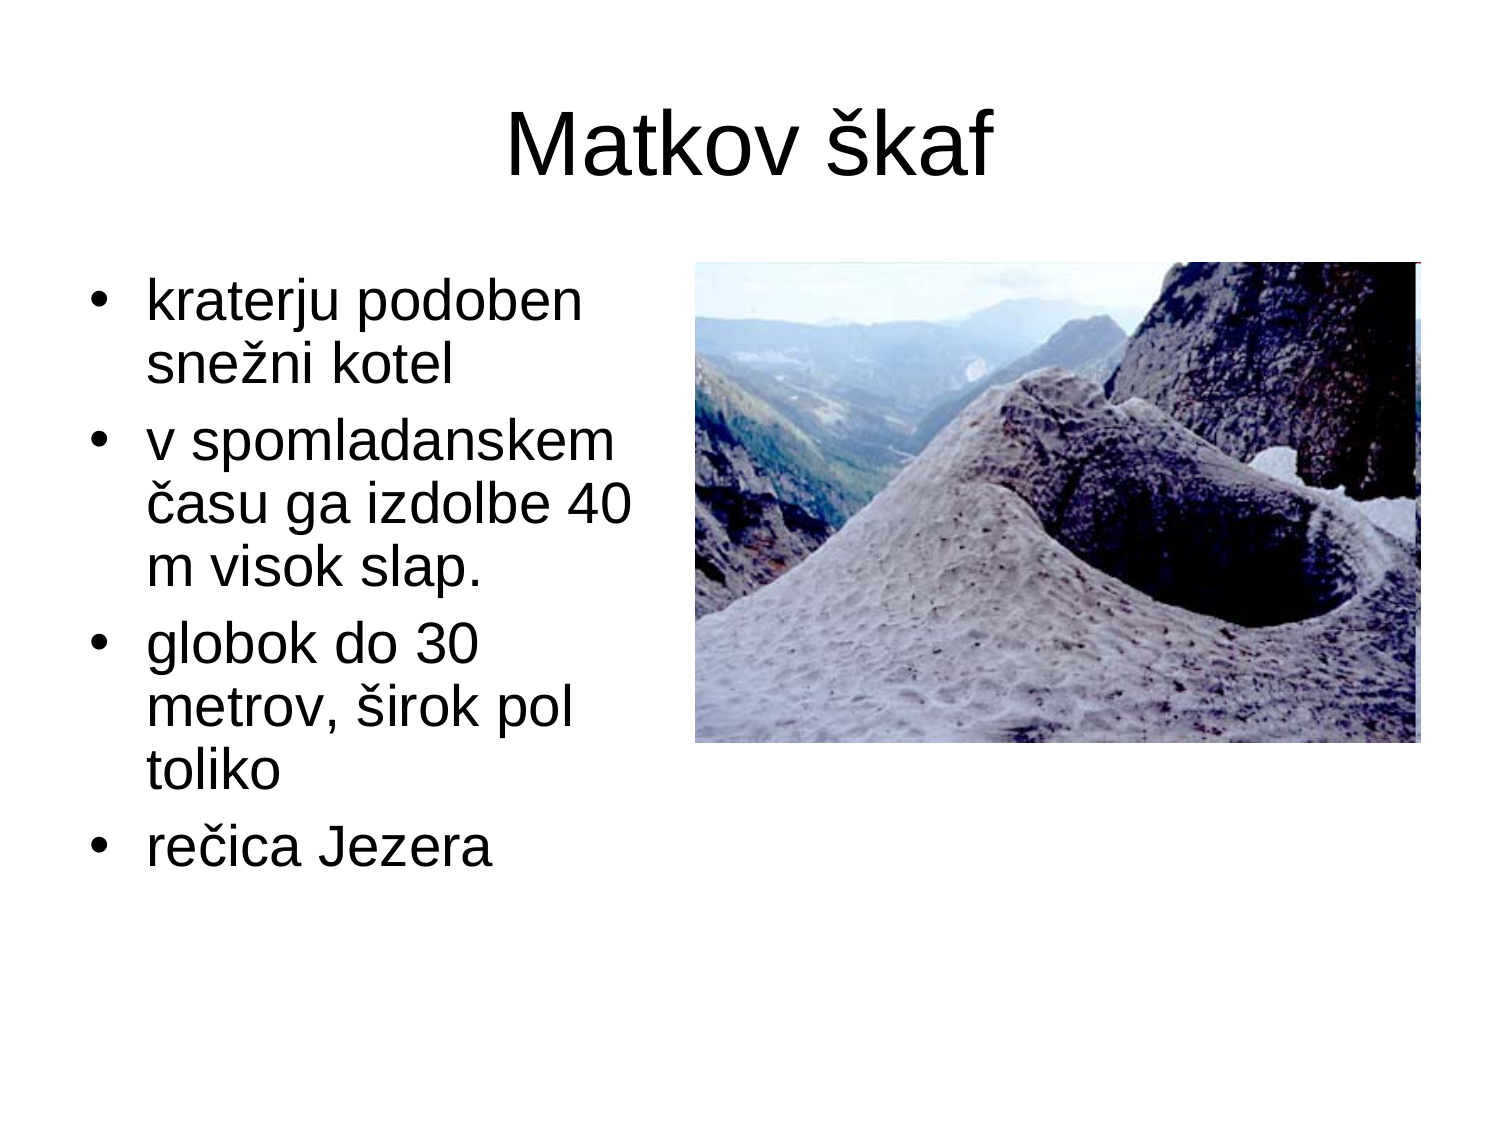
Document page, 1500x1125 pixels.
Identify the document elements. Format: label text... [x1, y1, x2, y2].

title Matkov škaf [75, 45, 1426, 233]
list kraterju podoben snežni kotel v spomladanskem času ga izdolbe 40 m visok slap. globok do 30 metrov, širok pol toliko rečica Jezera [75, 262, 689, 1006]
list [695, 262, 1421, 744]
